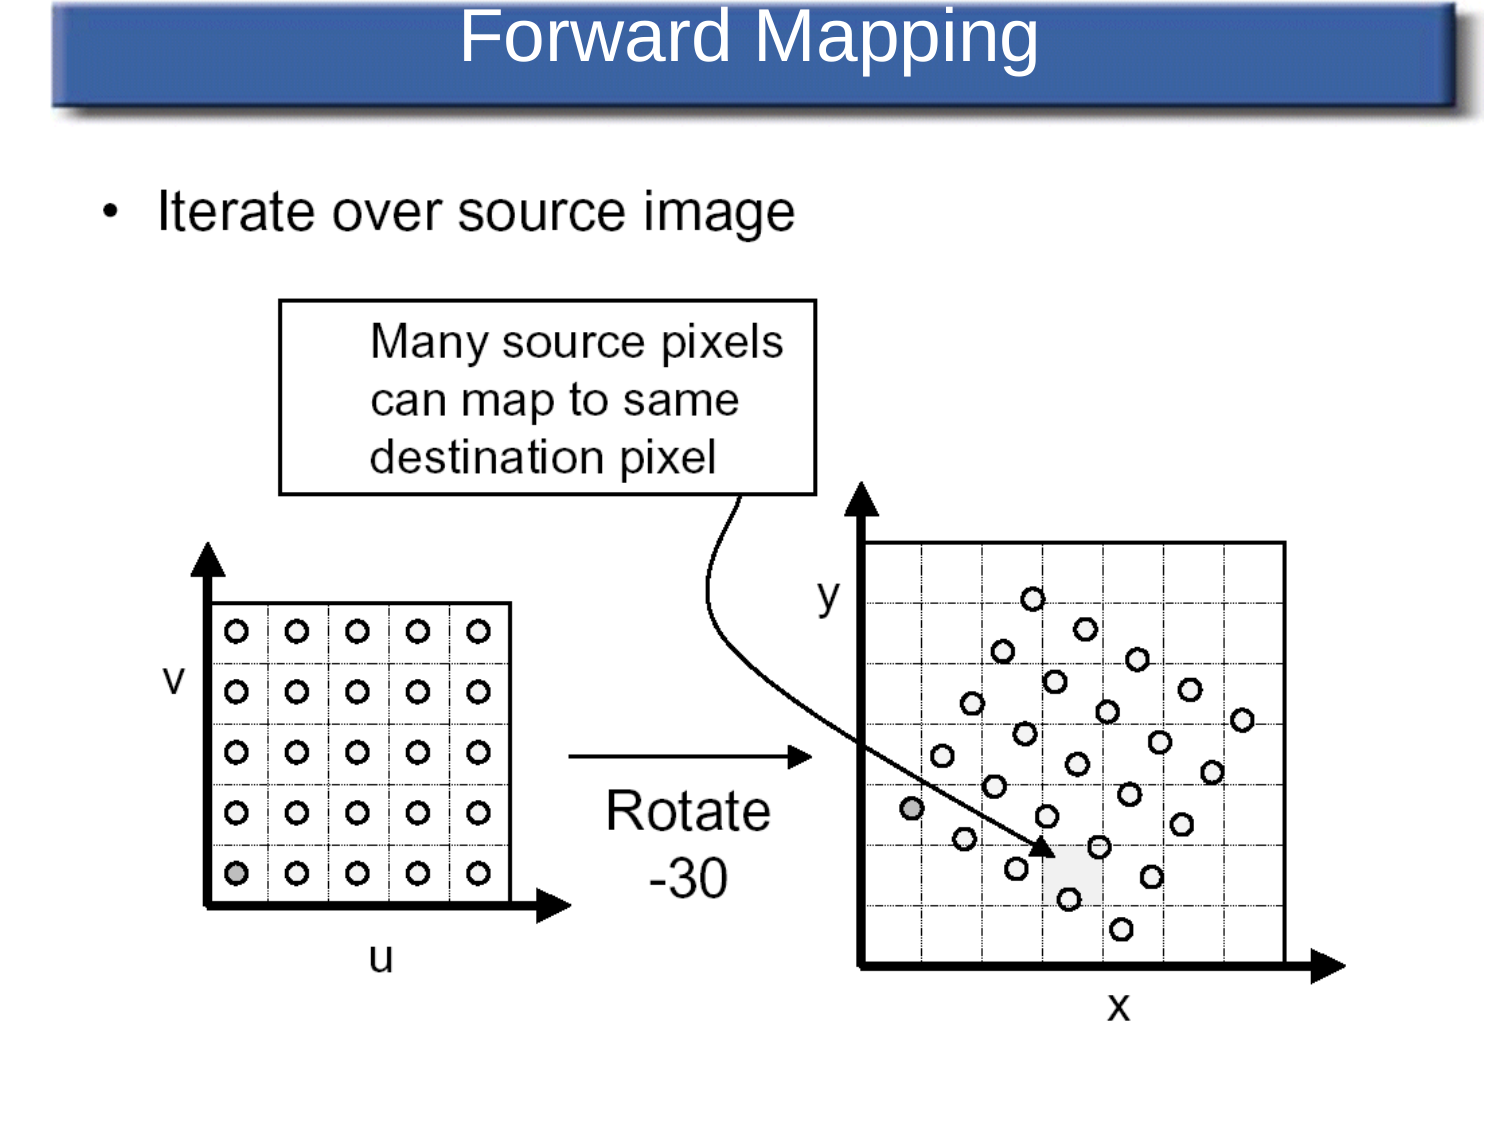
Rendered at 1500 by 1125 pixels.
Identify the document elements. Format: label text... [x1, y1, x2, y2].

title Forward Mapping [75, 0, 1426, 85]
picture [90, 171, 1354, 1034]
picture [50, 0, 1484, 127]
